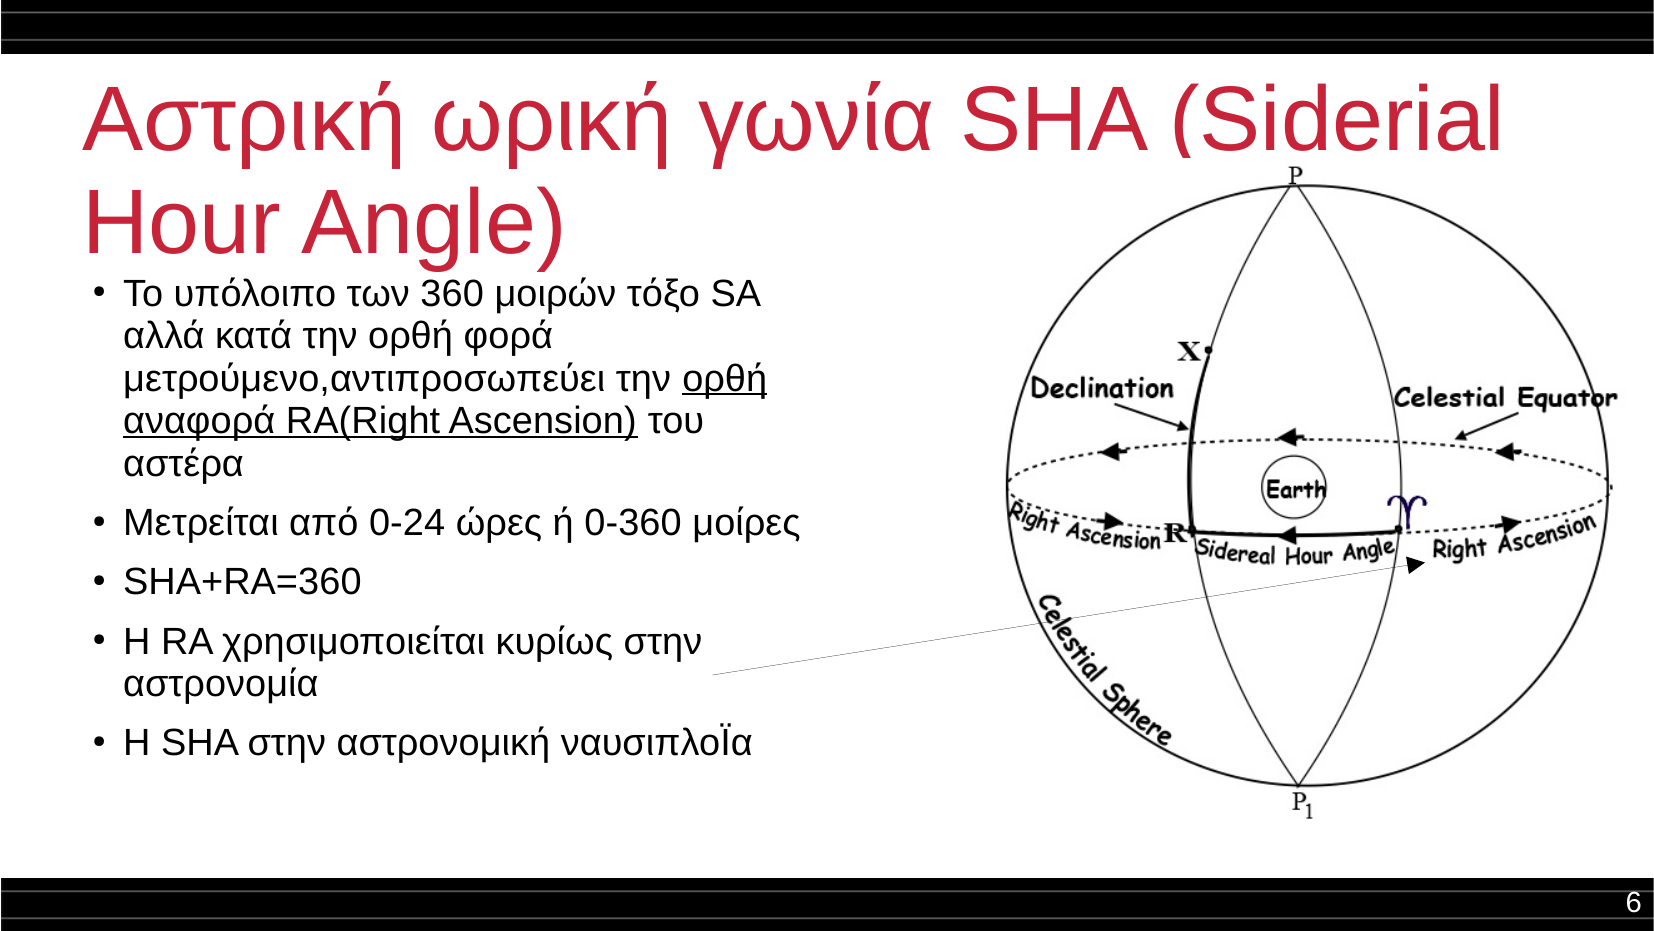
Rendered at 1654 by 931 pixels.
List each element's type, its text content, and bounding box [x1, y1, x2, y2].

picture [1, 0, 1654, 54]
title Αστρική ωρική γωνία SHA (Siderial Hour Angle) [82, 67, 1571, 273]
picture [966, 158, 1654, 826]
picture [1, 878, 1654, 931]
list Το υπόλοιπο των 360 μοιρών τόξο SA αλλά κατά την ορθή φορά μετρούμενο,αντιπροσωπεύει την ορθή αναφορά RA(Right Ascension) του αστέρα Μετρείται από 0-24 ώρες ή 0-360 μοίρες SHA+RA=360 H RA χρησιμοποιείται κυρίως στην αστρονομία Η SHA στην αστρονομική ναυσιπλοΪα [82, 271, 809, 788]
